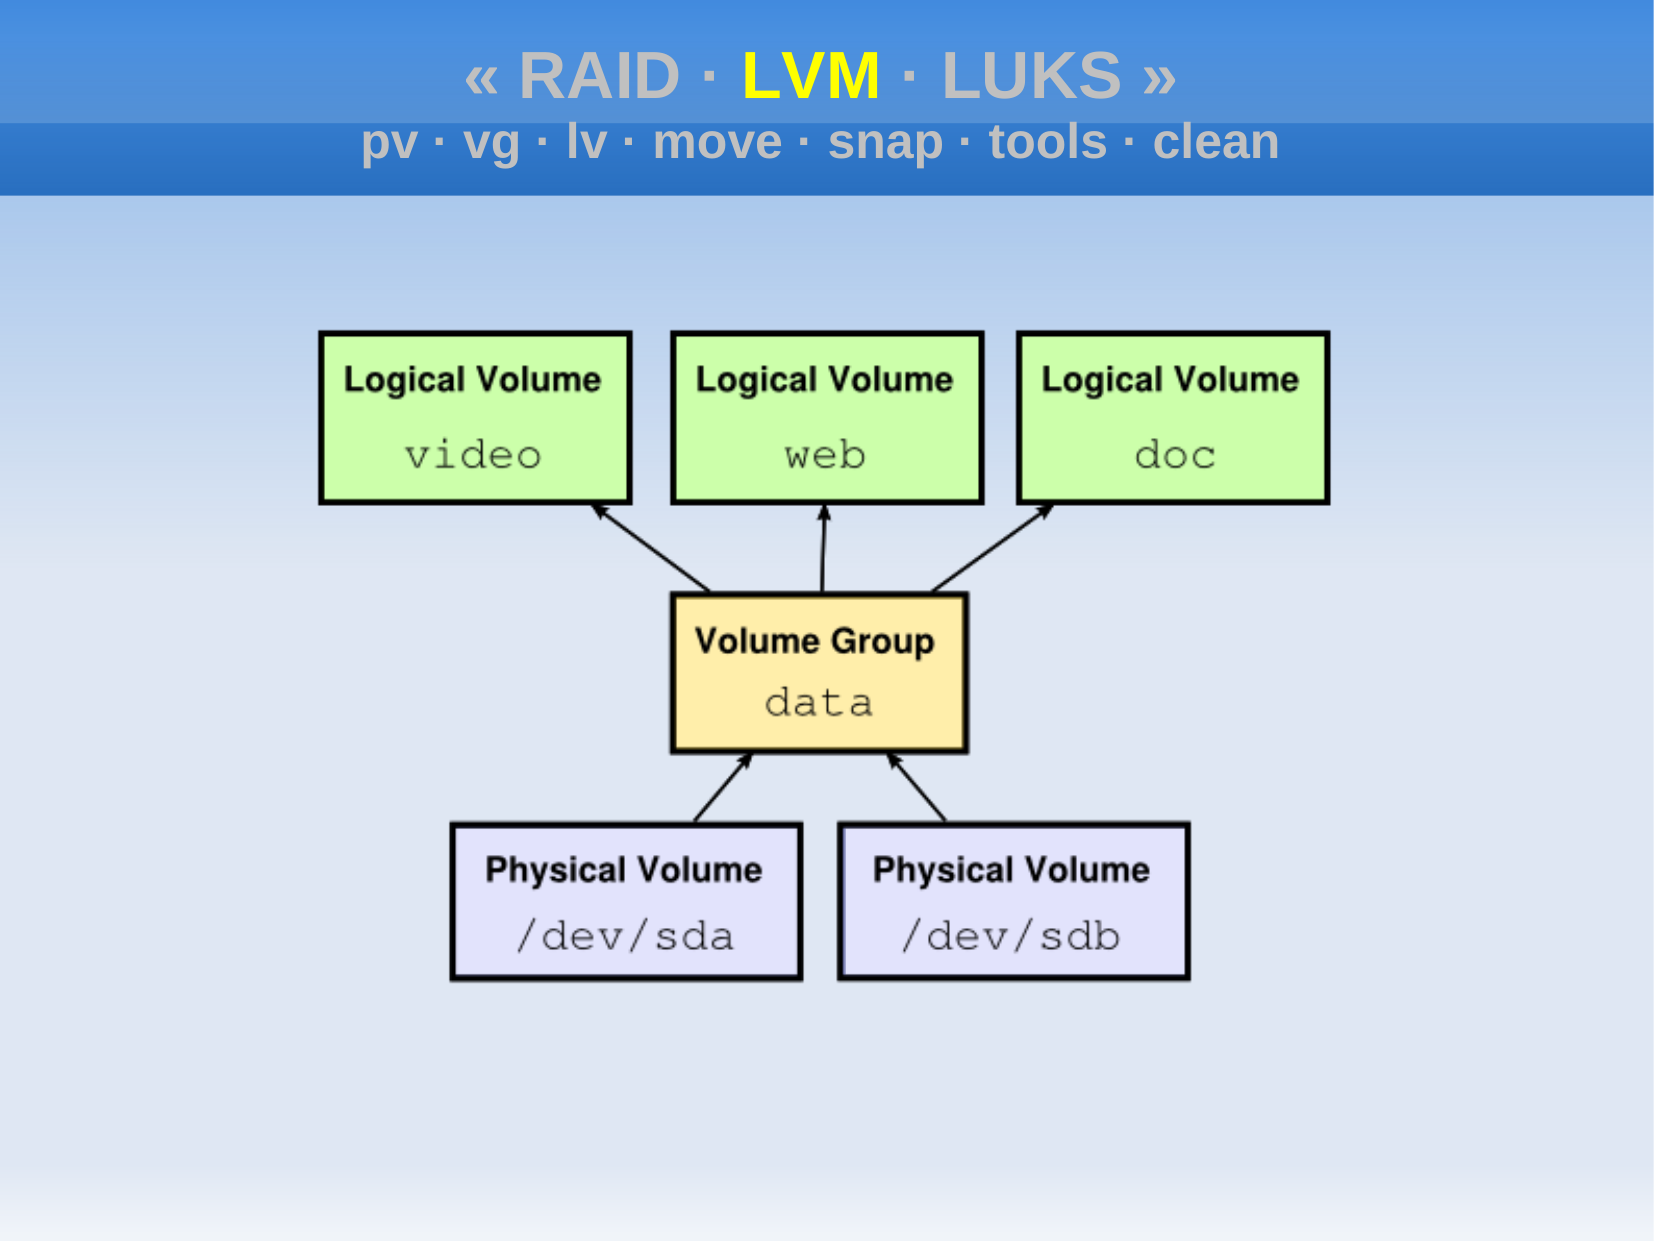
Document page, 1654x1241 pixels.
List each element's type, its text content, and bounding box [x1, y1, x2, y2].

picture [0, 0, 1654, 1241]
chart [82, 290, 1571, 1110]
title « RAID · LVM · LUKS » pv · vg · lv · move · snap · tools · clean [76, 0, 1565, 208]
